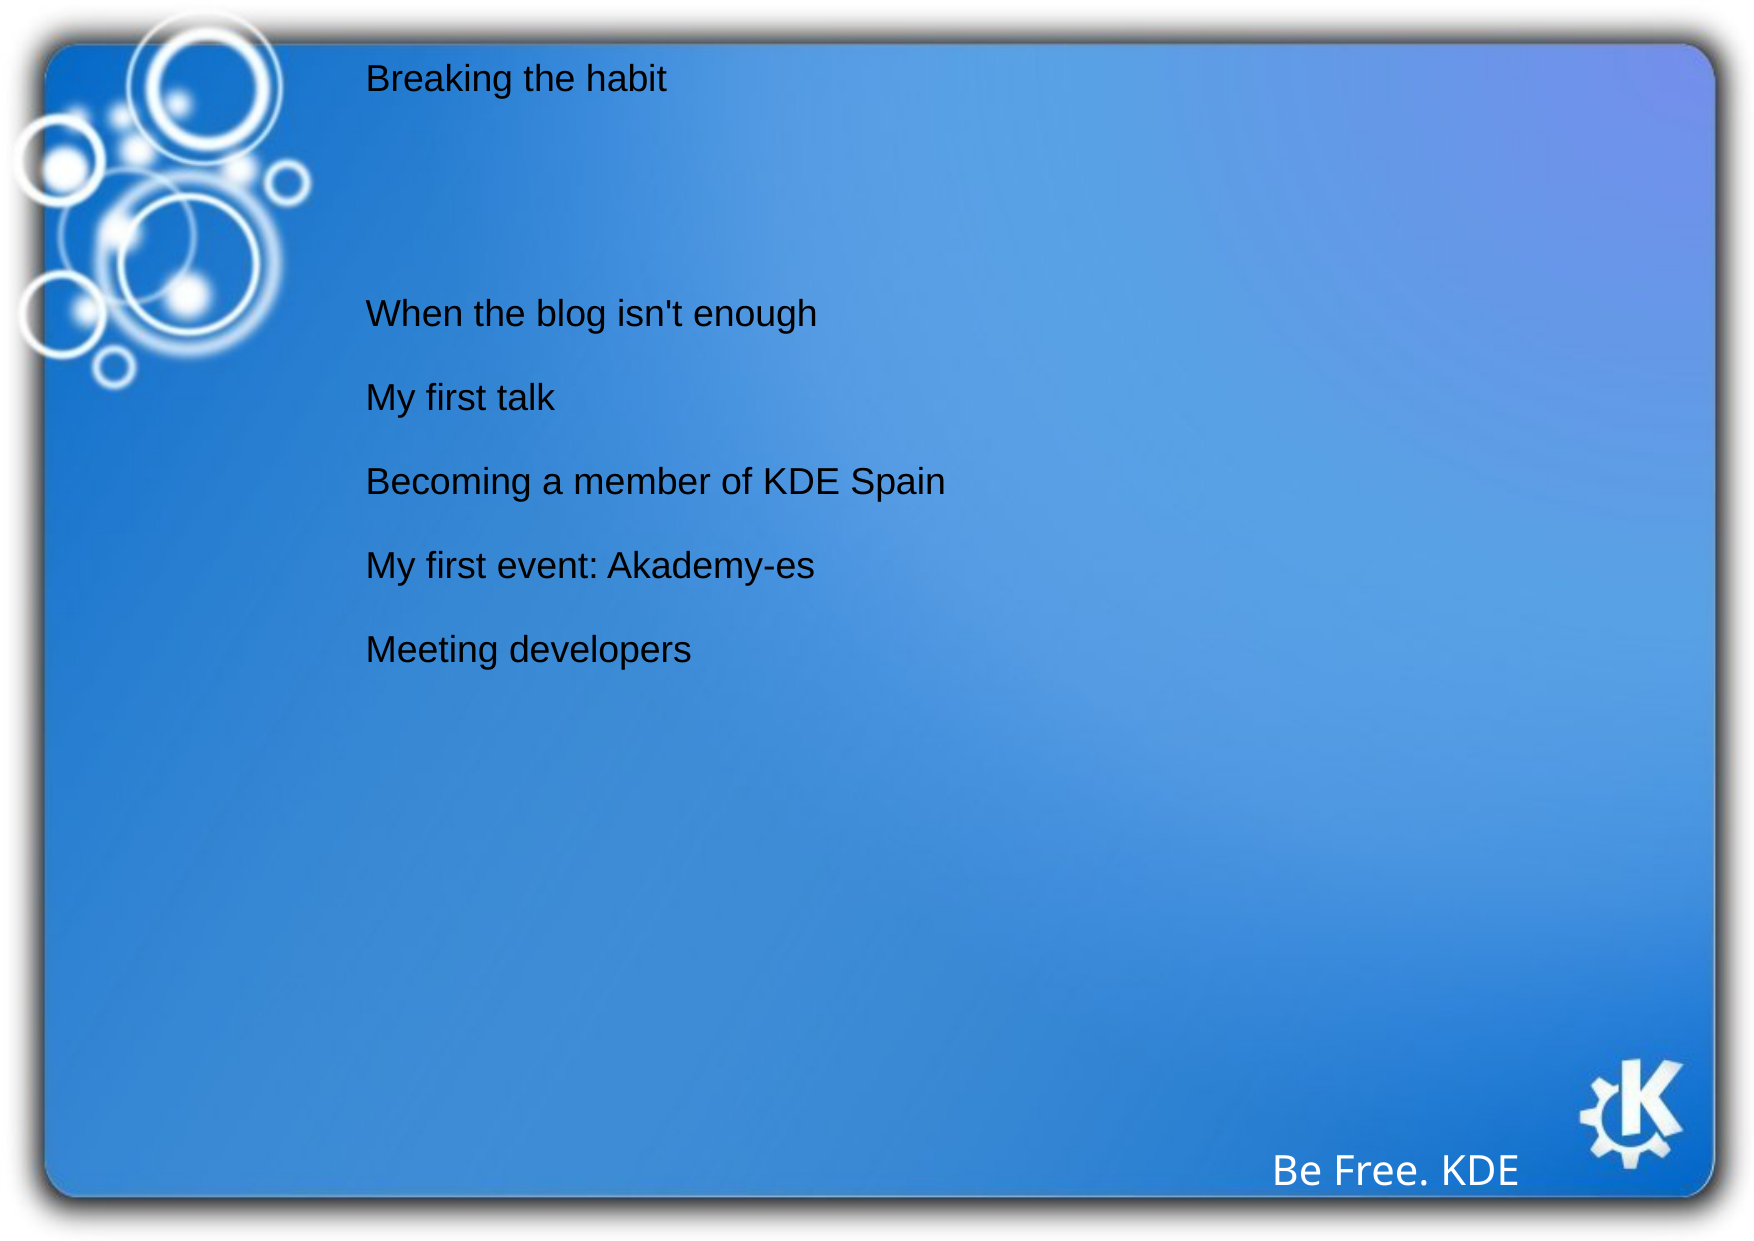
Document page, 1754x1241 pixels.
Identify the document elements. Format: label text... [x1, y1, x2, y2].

picture [0, 0, 1754, 1241]
title Breaking the habit [350, 49, 1649, 174]
list When the blog isn't enough My first talk Becoming a member of KDE Spain My first event: Akademy-es Meeting developers [350, 285, 1649, 1079]
